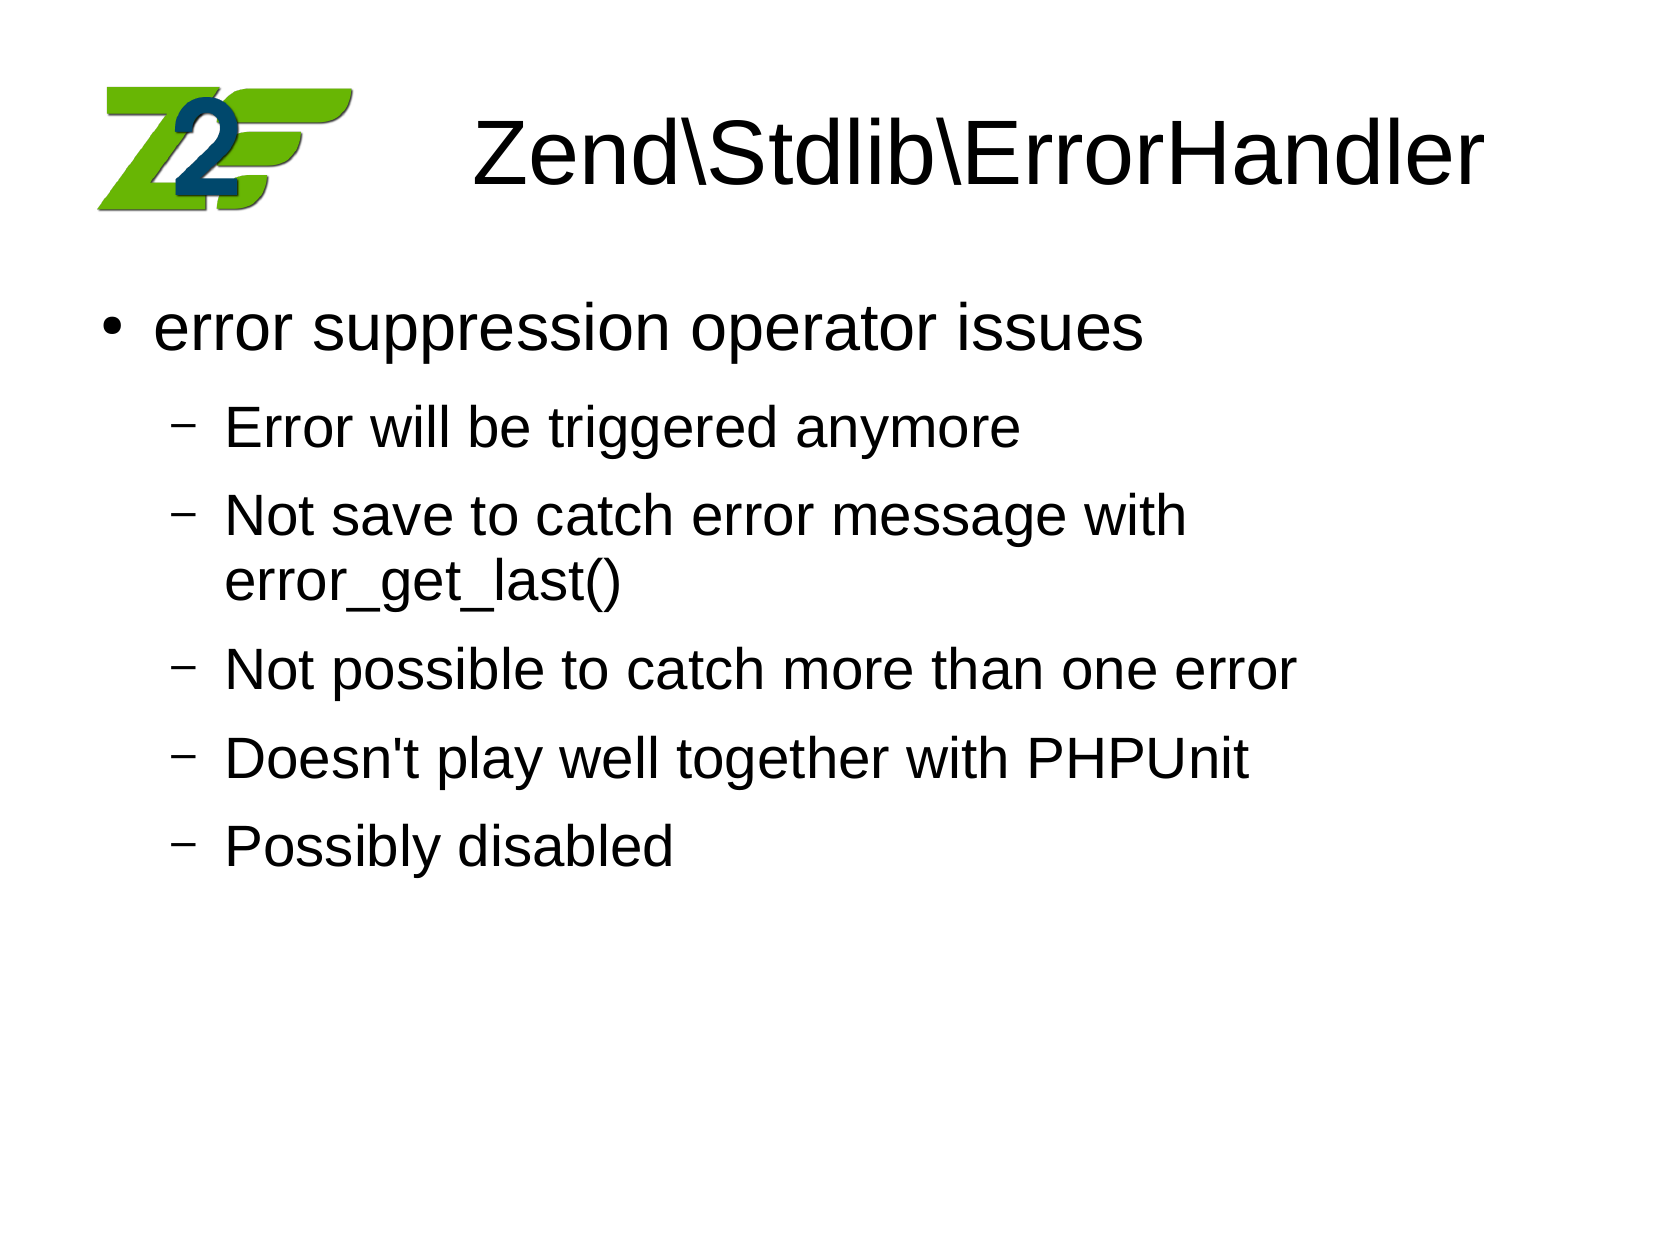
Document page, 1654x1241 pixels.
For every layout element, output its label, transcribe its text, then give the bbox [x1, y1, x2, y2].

title Zend\Stdlib\ErrorHandler [389, 49, 1571, 257]
picture [94, 82, 355, 213]
list error suppression operator issues Error will be triggered anymore Not save to catch error message with error_get_last() Not possible to catch more than one error Doesn't play well together with PHPUnit Possibly disabled [82, 290, 1538, 1087]
